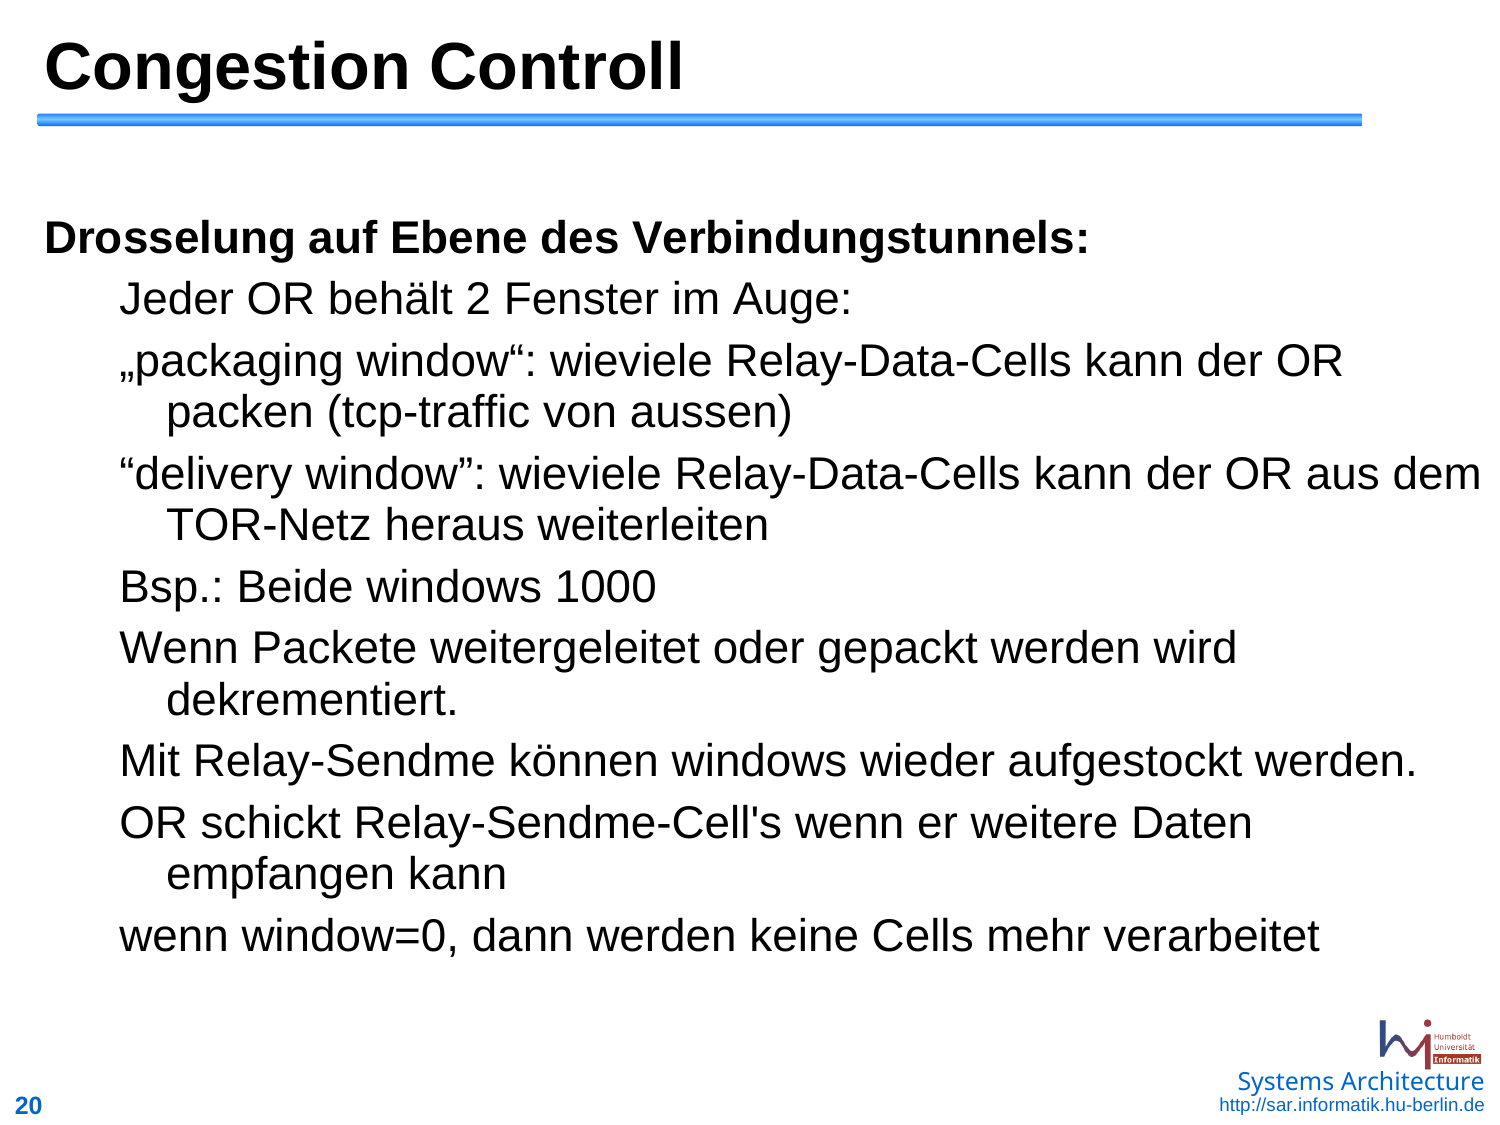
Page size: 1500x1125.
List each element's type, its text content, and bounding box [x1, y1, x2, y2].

title Congestion Controll [29, 19, 1500, 114]
picture [1376, 1016, 1483, 1071]
list Drosselung auf Ebene des Verbindungstunnels: Jeder OR behält 2 Fenster im Auge: „packaging window“: wieviele Relay-Data-Cells kann der OR packen (tcp-traffic von aussen) “delivery window”: wieviele Relay-Data-Cells kann der OR aus dem TOR-Netz heraus weiterleiten Bsp.: Beide windows 1000 Wenn Packete weitergeleitet oder gepackt werden wird dekrementiert. Mit Relay-Sendme können windows wieder aufgestockt werden. OR schickt Relay-Sendme-Cell's wenn er weitere Daten empfangen kann wenn window=0, dann werden keine Cells mehr verarbeitet [29, 204, 1500, 967]
